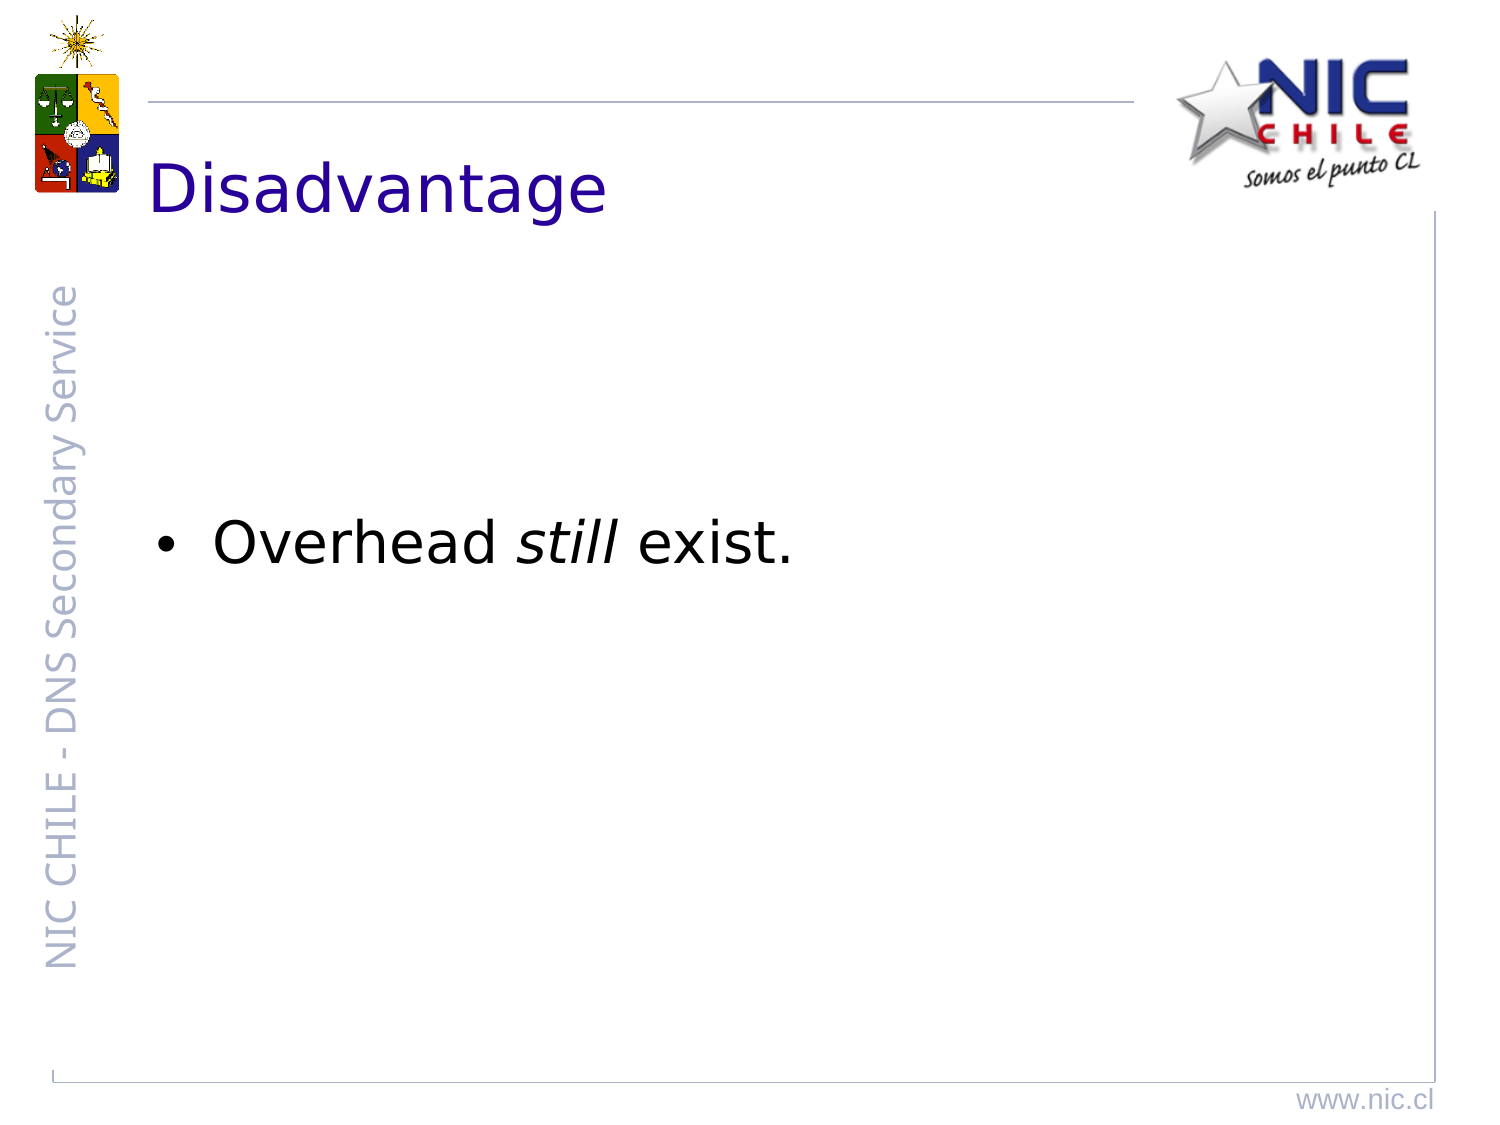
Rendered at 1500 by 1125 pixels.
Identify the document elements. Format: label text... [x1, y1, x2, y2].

title Disadvantage [147, 113, 1353, 262]
picture [30, 9, 124, 199]
picture [1134, 37, 1463, 211]
list Overhead still exist. [100, 262, 1426, 1006]
